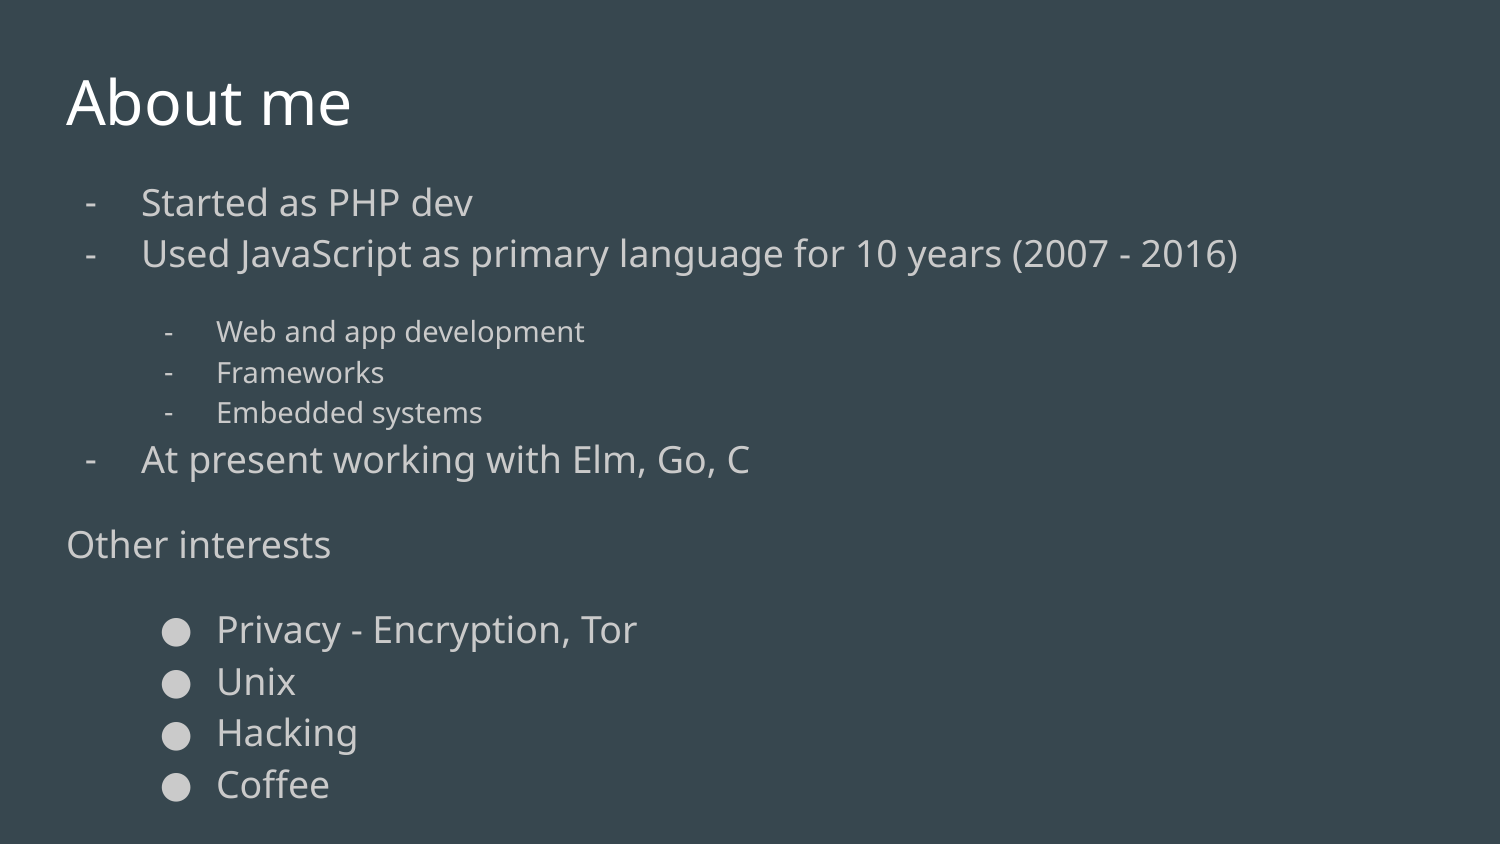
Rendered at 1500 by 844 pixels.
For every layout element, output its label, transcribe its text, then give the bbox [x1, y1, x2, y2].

list Started as PHP dev Used JavaScript as primary language for 10 years (2007 - 2016) Web and app development Frameworks Embedded systems At present working with Elm, Go, C Other interests Privacy - Encryption, Tor Unix Hacking Coffee [51, 156, 1449, 814]
title About me [51, 48, 1449, 156]
